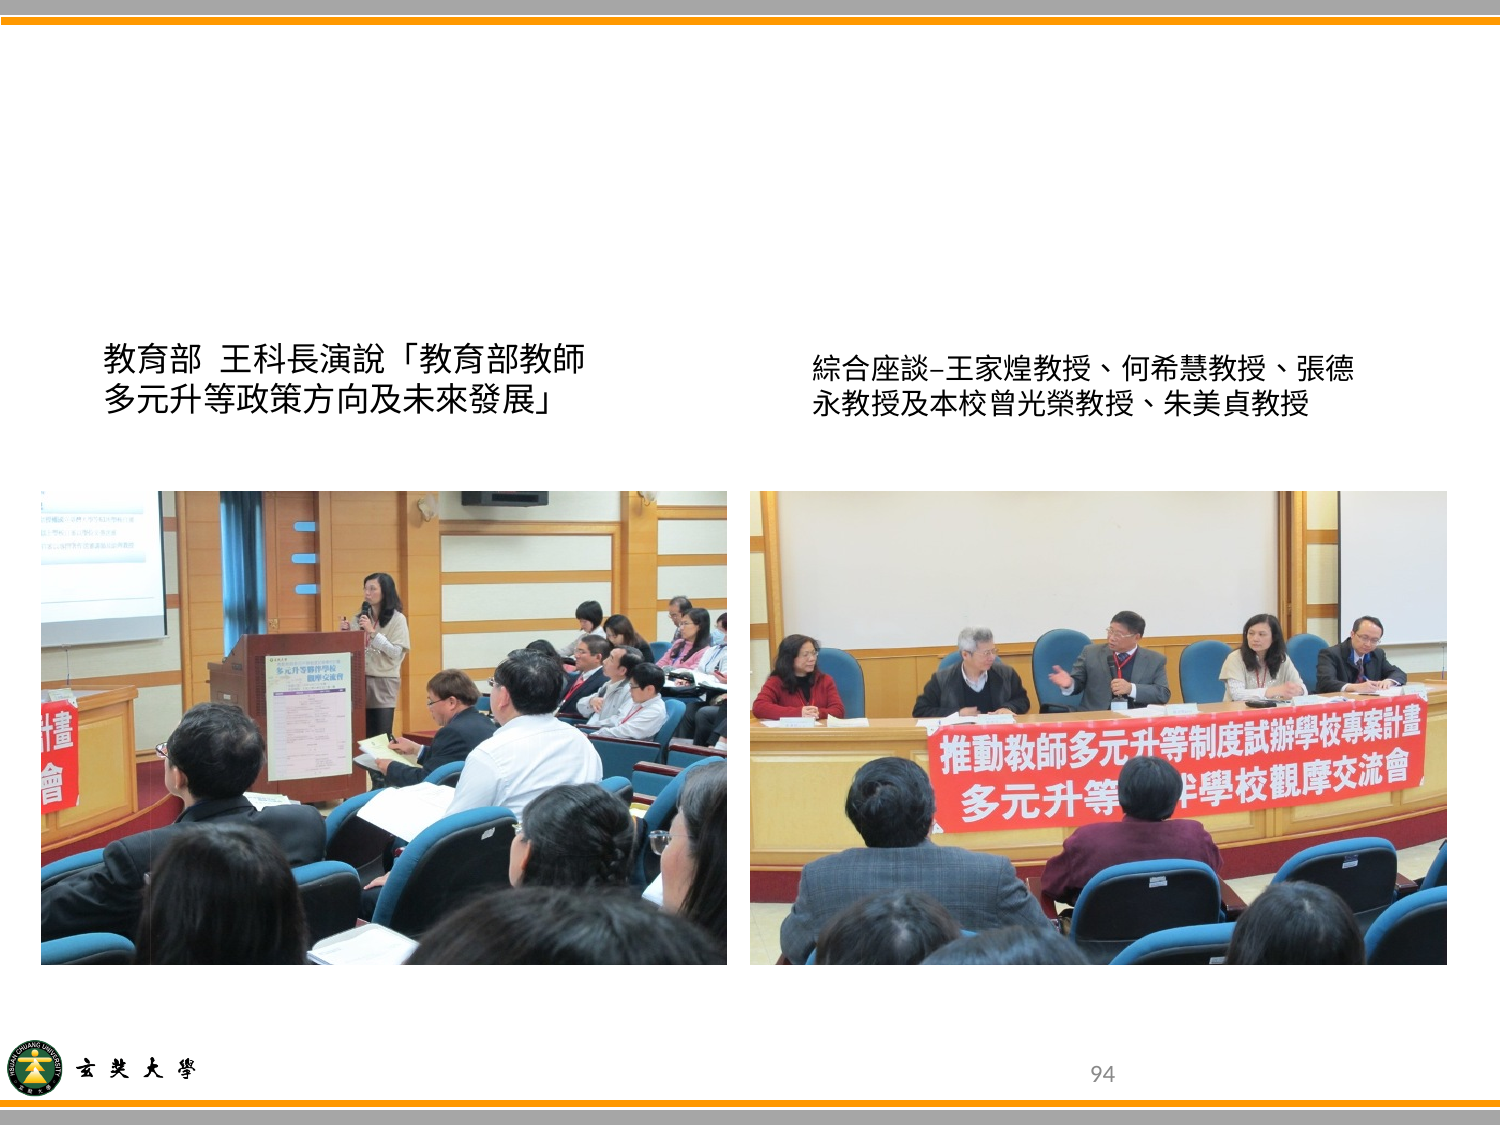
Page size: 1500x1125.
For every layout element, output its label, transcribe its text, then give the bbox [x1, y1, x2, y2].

text_box 94 [1074, 1042, 1426, 1103]
picture [41, 491, 727, 965]
text_box 教育部 王科長演說「教育部教師多元升等政策方向及未來發展」 [88, 330, 632, 427]
text_box 綜合座談–王家煌教授、何希慧教授、張德永教授及本校曾光榮教授、朱美貞教授 [797, 342, 1396, 429]
picture [750, 491, 1447, 965]
